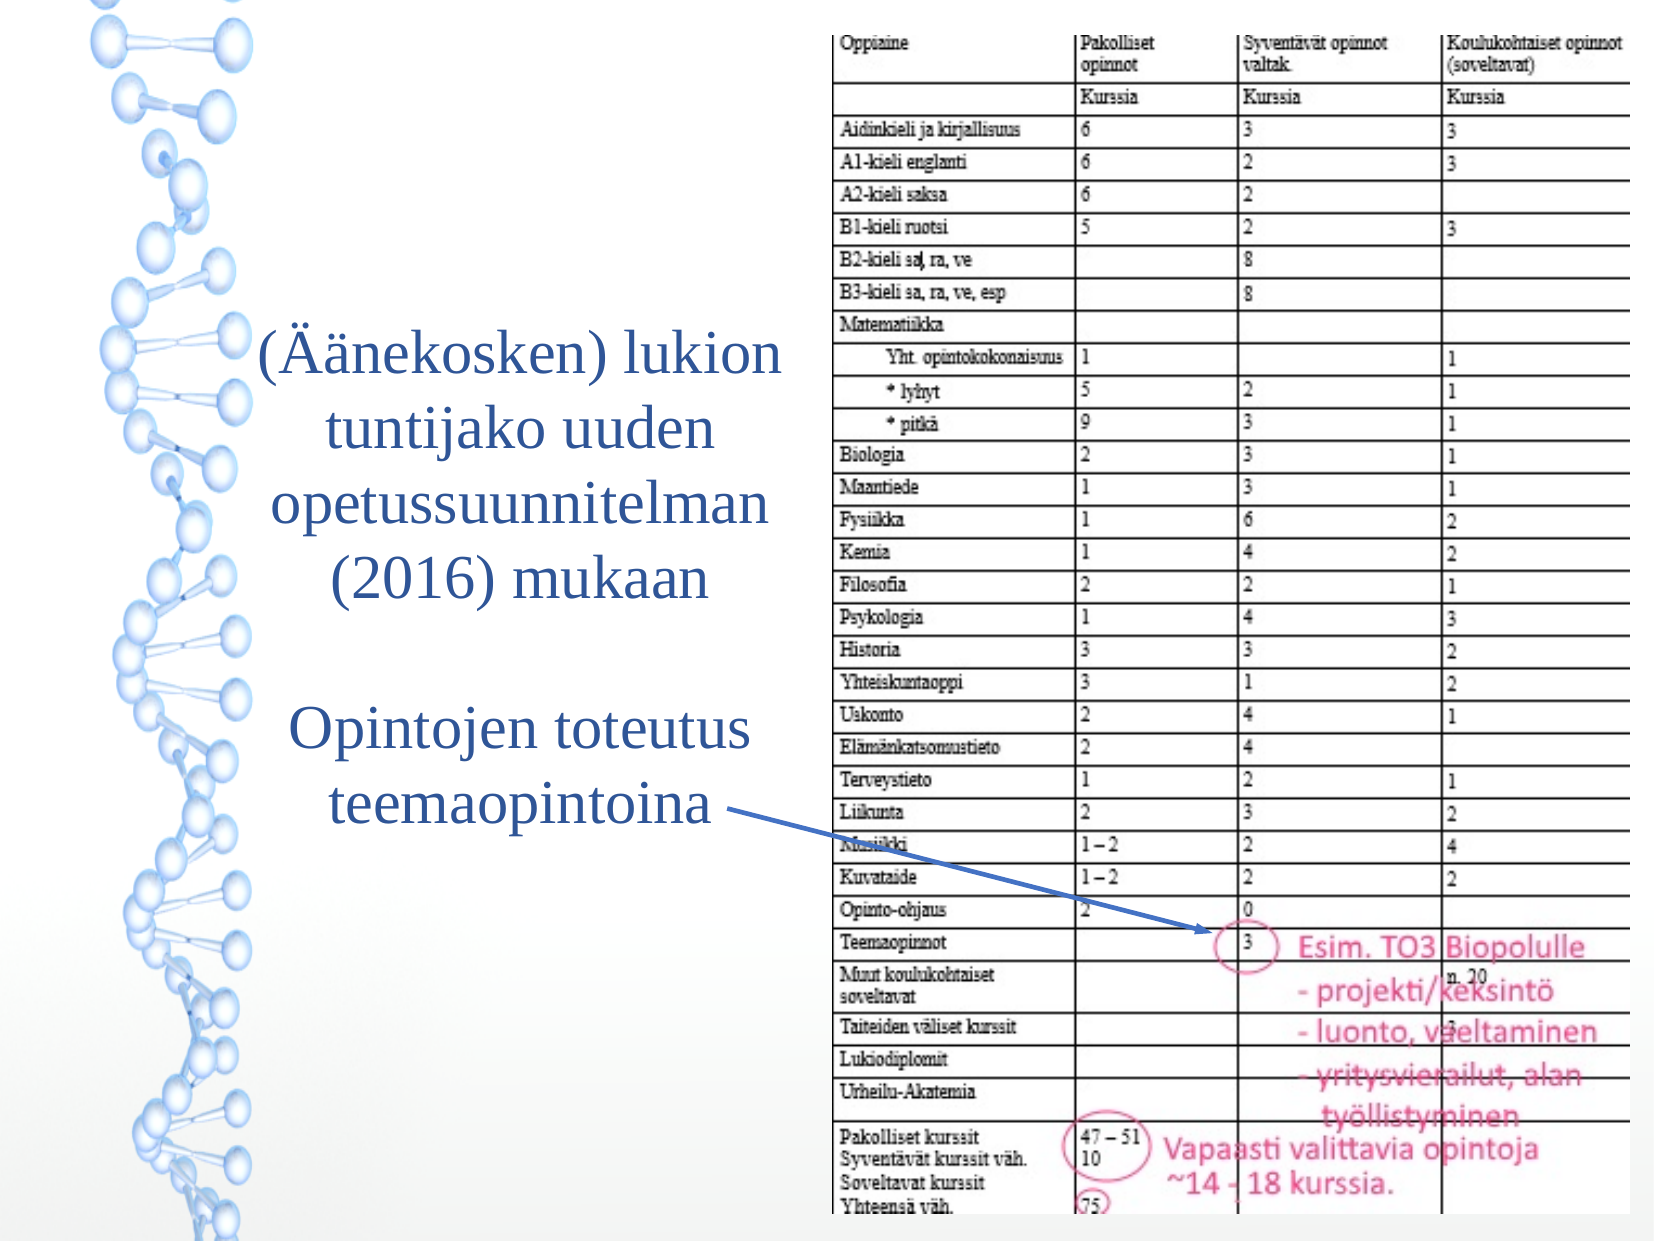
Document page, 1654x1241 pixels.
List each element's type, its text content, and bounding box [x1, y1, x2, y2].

title (Äänekosken) lukion tuntijako uuden opetussuunnitelman (2016) mukaan Opintojen toteutus teemaopintoina [208, 93, 832, 1165]
picture [0, 0, 1654, 1241]
